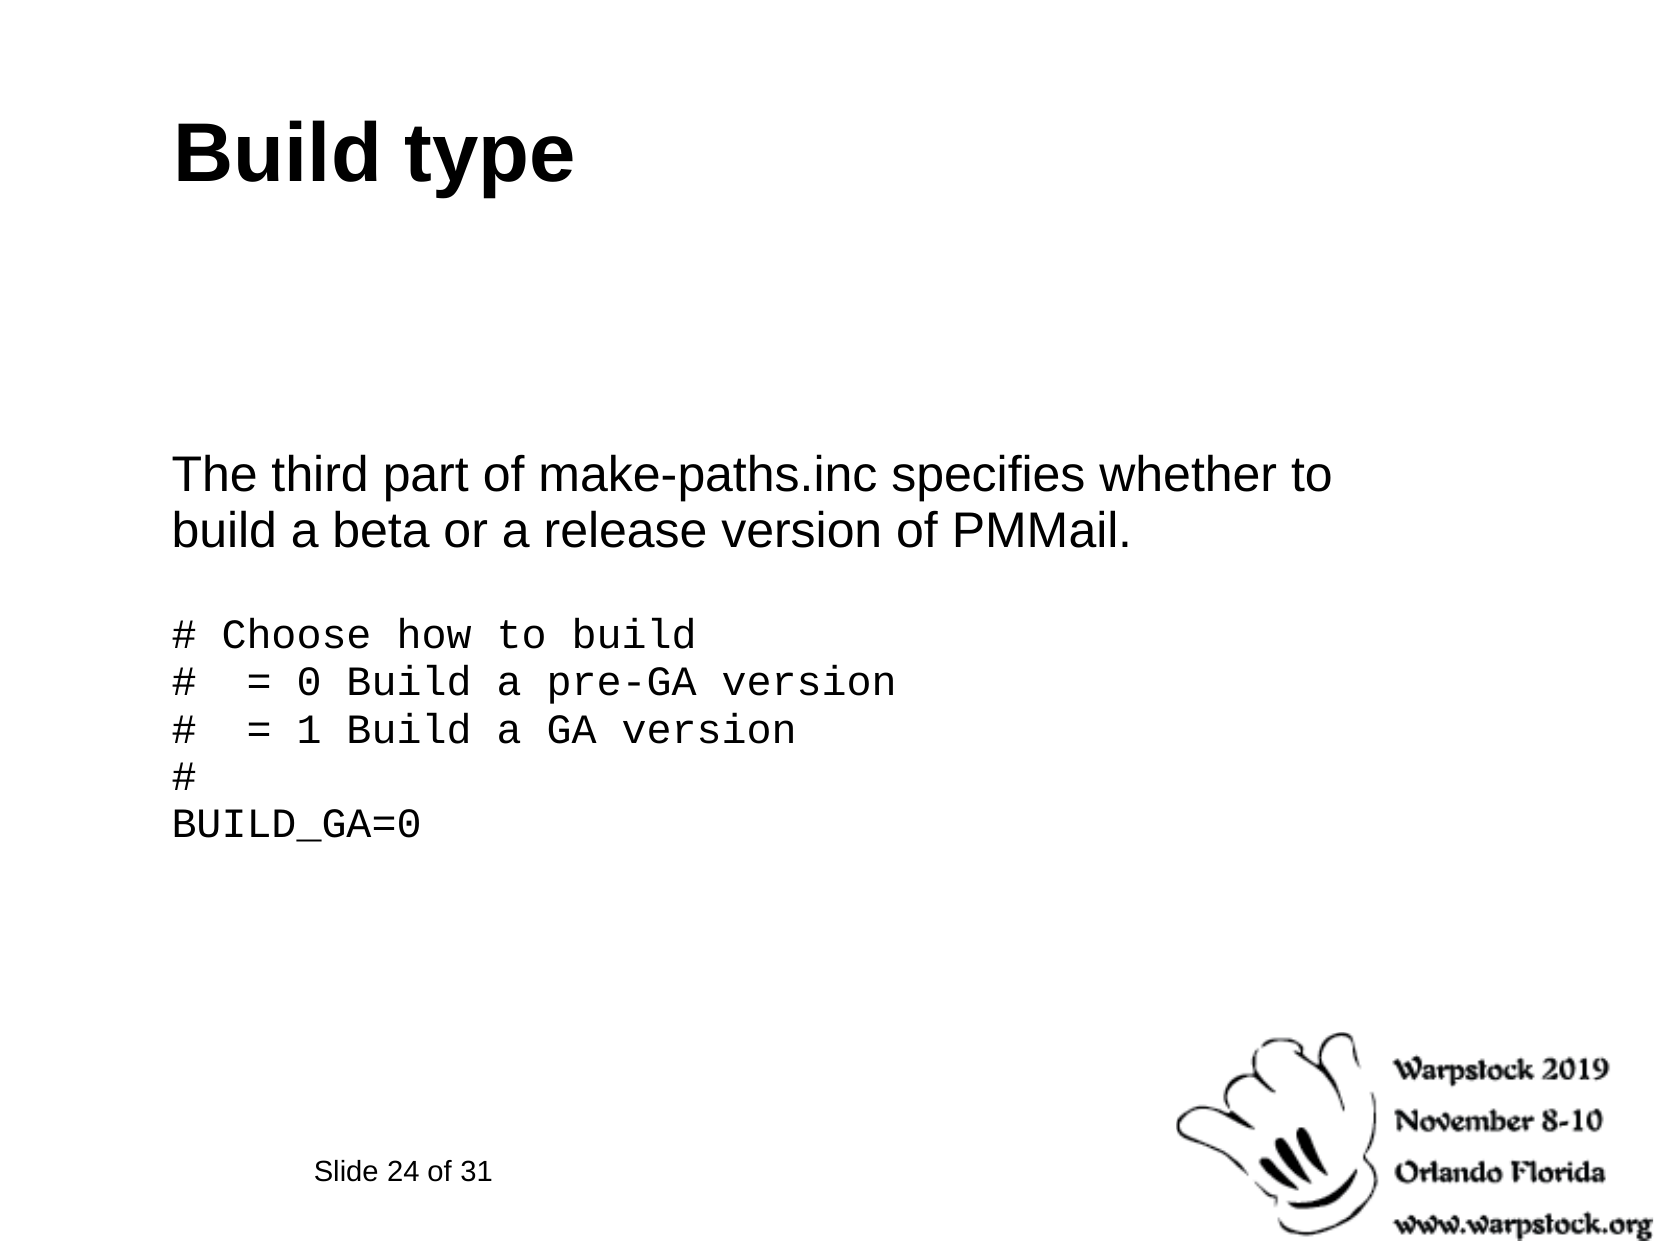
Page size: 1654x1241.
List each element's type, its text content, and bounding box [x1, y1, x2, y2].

title Build type [173, 49, 1420, 257]
subtitle The third part of make-paths.inc specifies whether to build a beta or a release version of PMMail. # Choose how to build # = 0 Build a pre-GA version # = 1 Build a GA version # BUILD_GA=0 [171, 295, 1418, 1002]
picture [1176, 1032, 1654, 1241]
